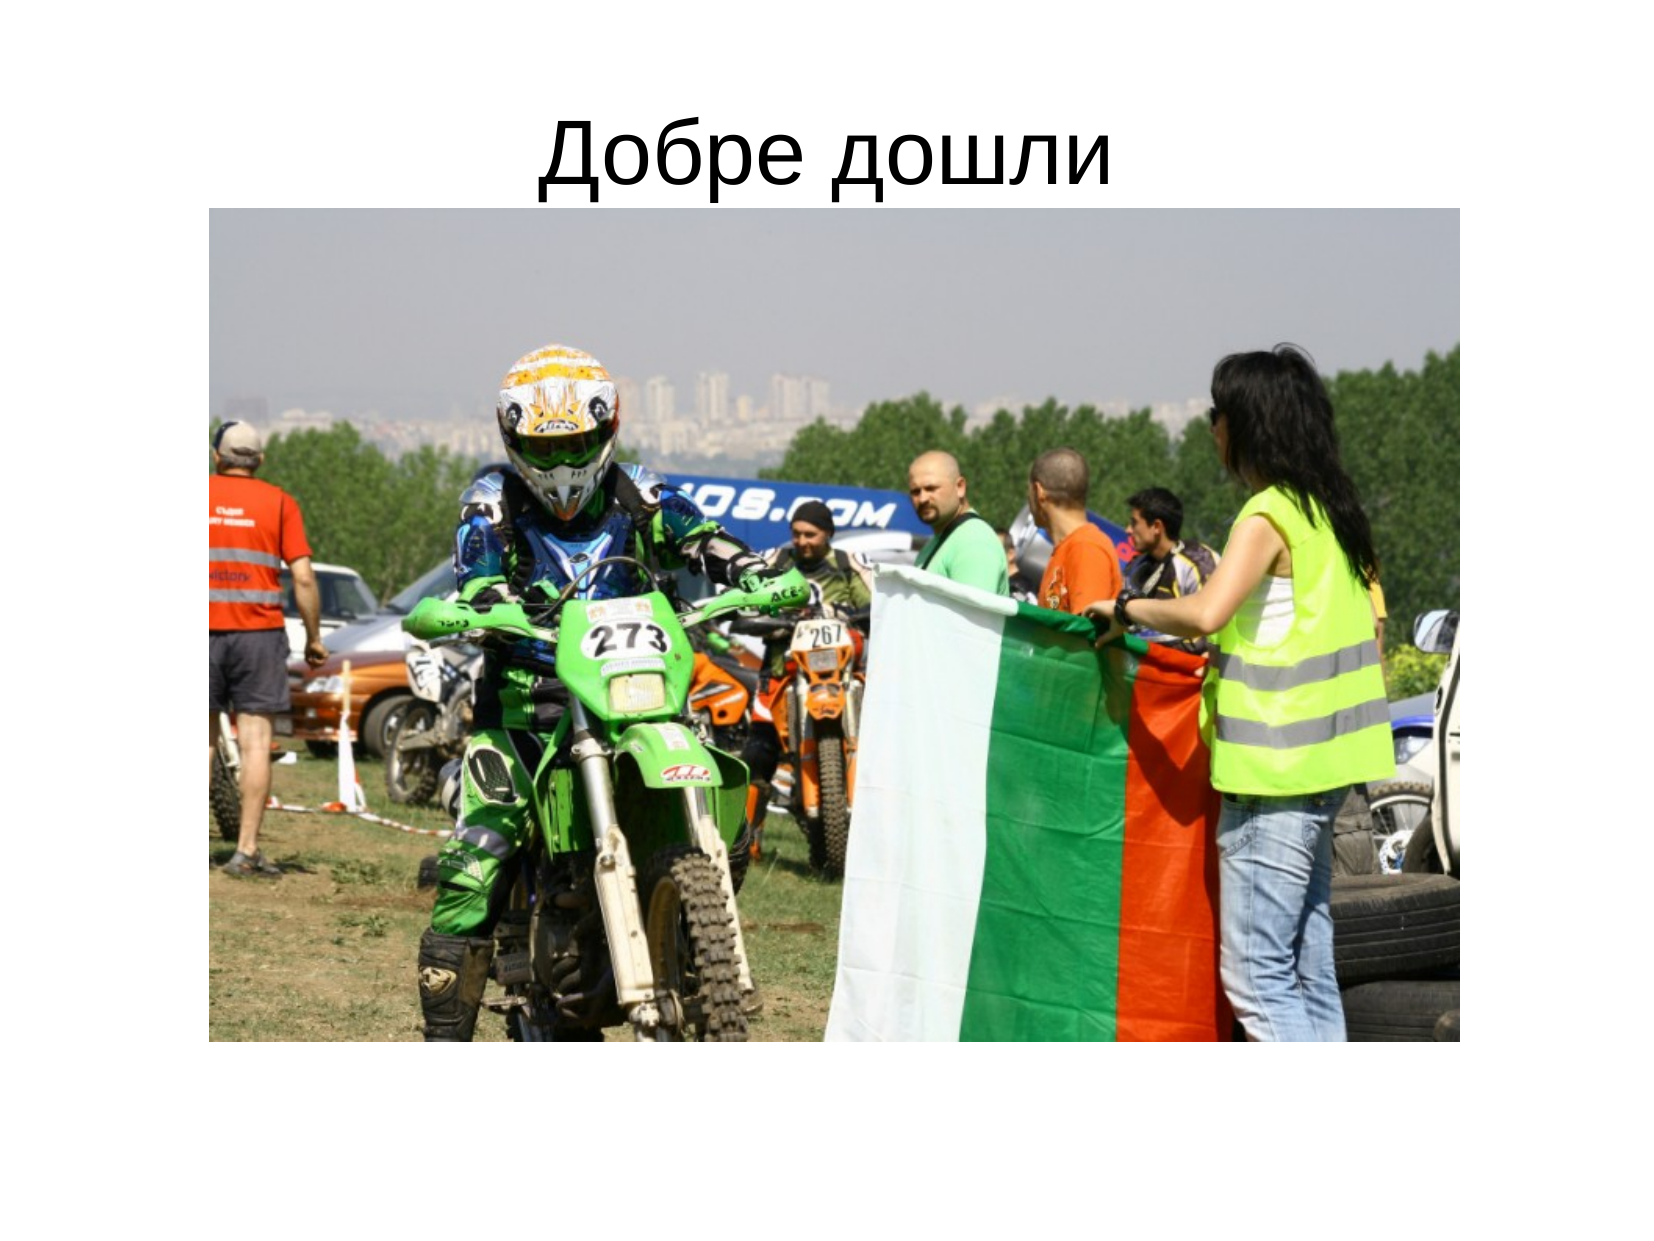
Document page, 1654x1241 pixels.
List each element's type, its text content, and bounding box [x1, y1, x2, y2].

picture [209, 208, 1460, 1042]
title Добре дошли [82, 49, 1571, 257]
